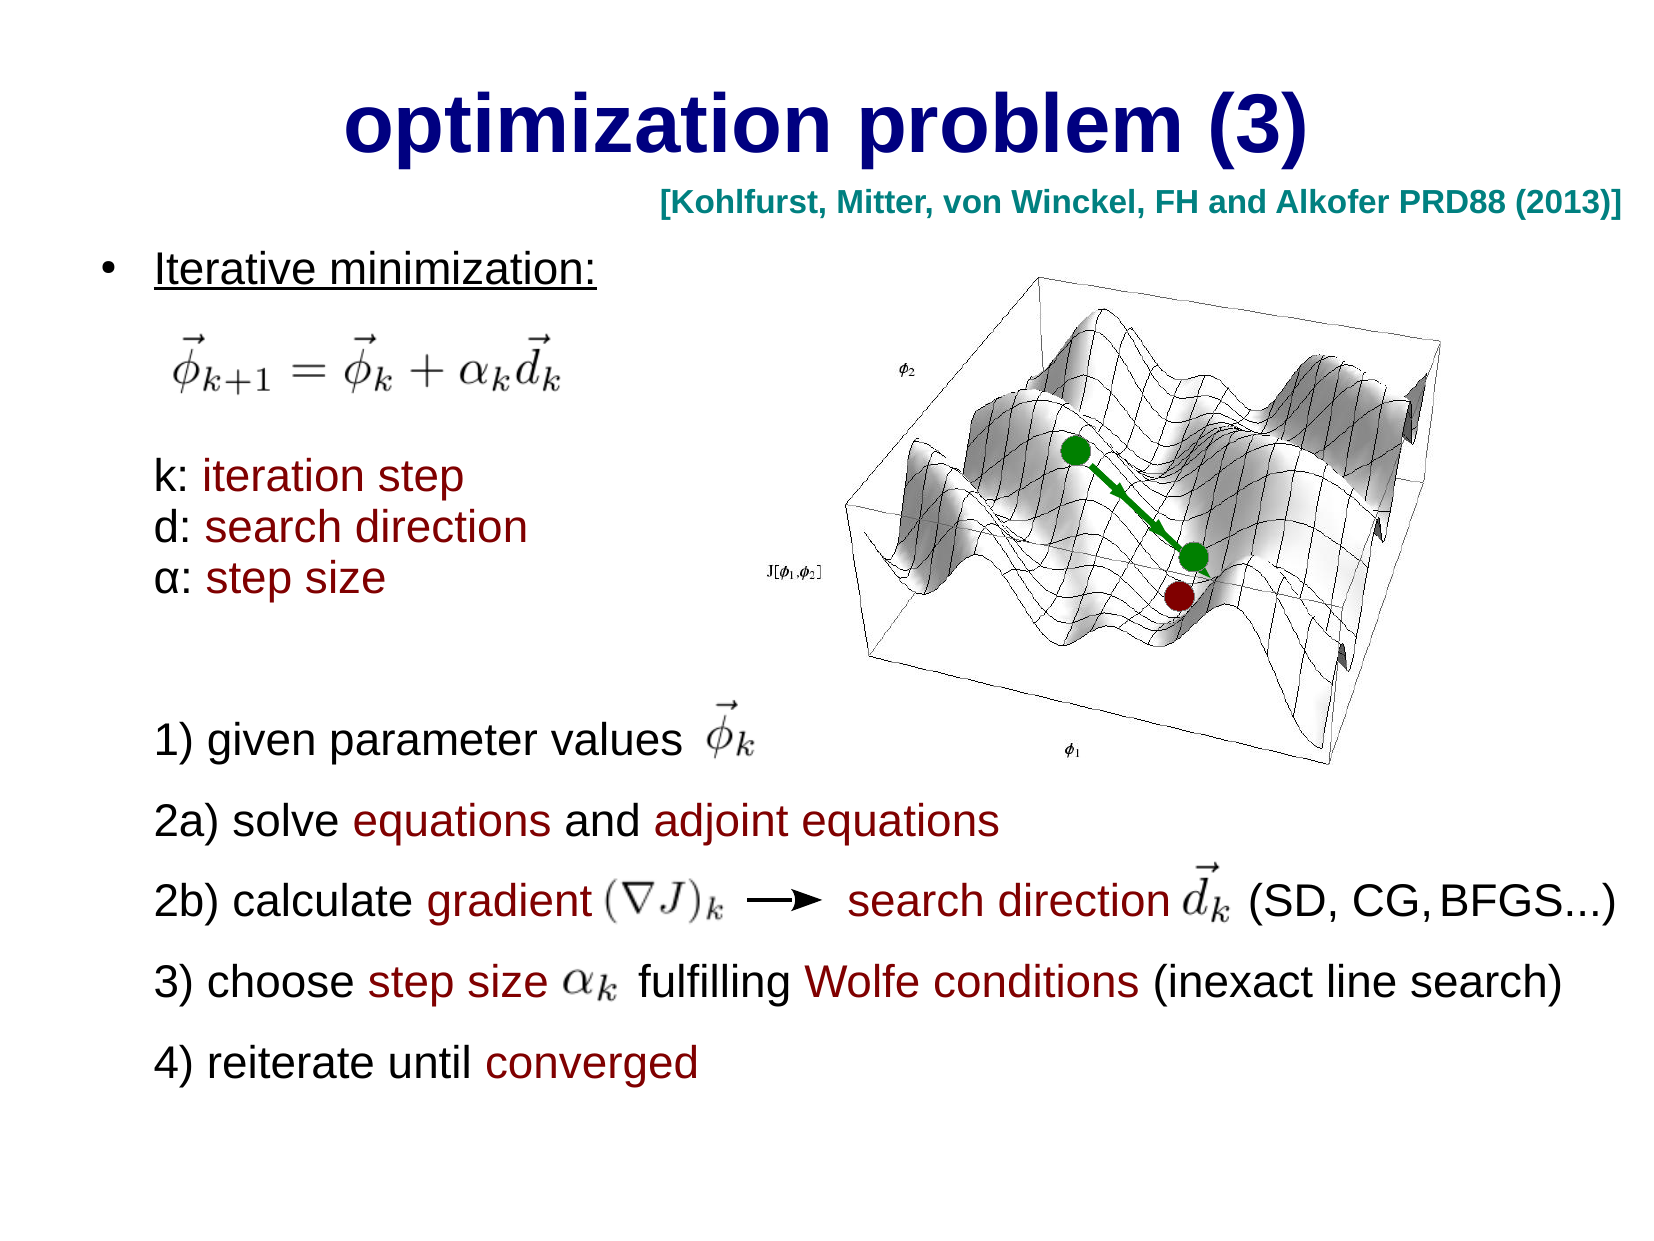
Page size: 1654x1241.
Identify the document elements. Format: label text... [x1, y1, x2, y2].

text_box [Kohlfurst, Mitter, von Winckel, FH and Alkofer PRD88 (2013)] [645, 175, 1644, 229]
title optimization problem (3) [82, 19, 1571, 227]
picture [600, 863, 742, 939]
picture [694, 692, 764, 769]
picture [559, 953, 620, 1014]
list Iterative minimization: k: iteration step d: search direction α: step size 1) given parameter values 2a) solve equations and adjoint equations 2b) calculate gradient search direction (SD, CG, BFGS...) 3) choose step size fulfilling Wolfe conditions (inexact line search) 4) reiterate until converged [82, 243, 1621, 1241]
text_box [1178, 541, 1209, 572]
picture [1181, 854, 1241, 931]
